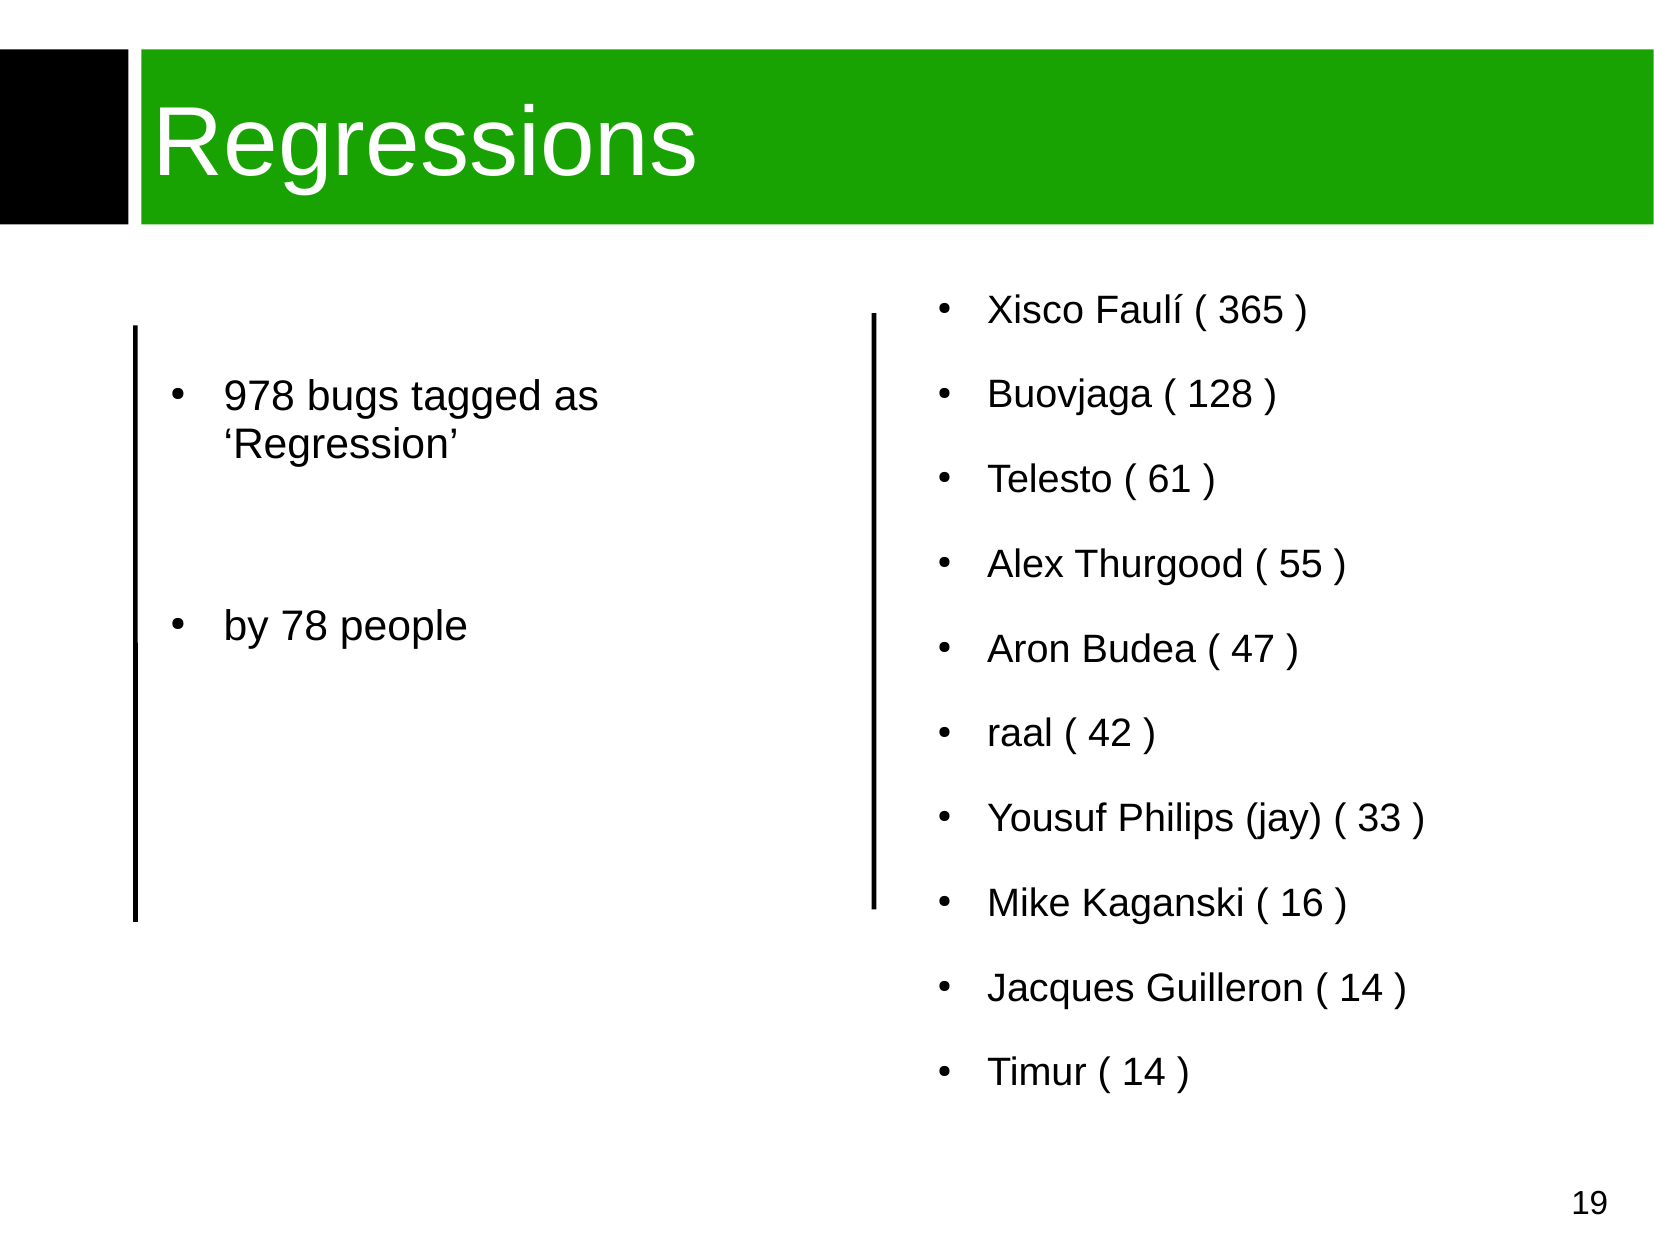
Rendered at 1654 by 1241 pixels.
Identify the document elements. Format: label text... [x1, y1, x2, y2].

title Regressions [152, 68, 1641, 215]
list 978 bugs tagged as ‘Regression’ by 78 people [152, 280, 768, 1097]
list Xisco Faulí ( 365 ) Buovjaga ( 128 ) Telesto ( 61 ) Alex Thurgood ( 55 ) Aron Budea ( 47 ) raal ( 42 ) Yousuf Philips (jay) ( 33 ) Mike Kaganski ( 16 ) Jacques Guilleron ( 14 ) Timur ( 14 ) [921, 287, 1576, 1100]
